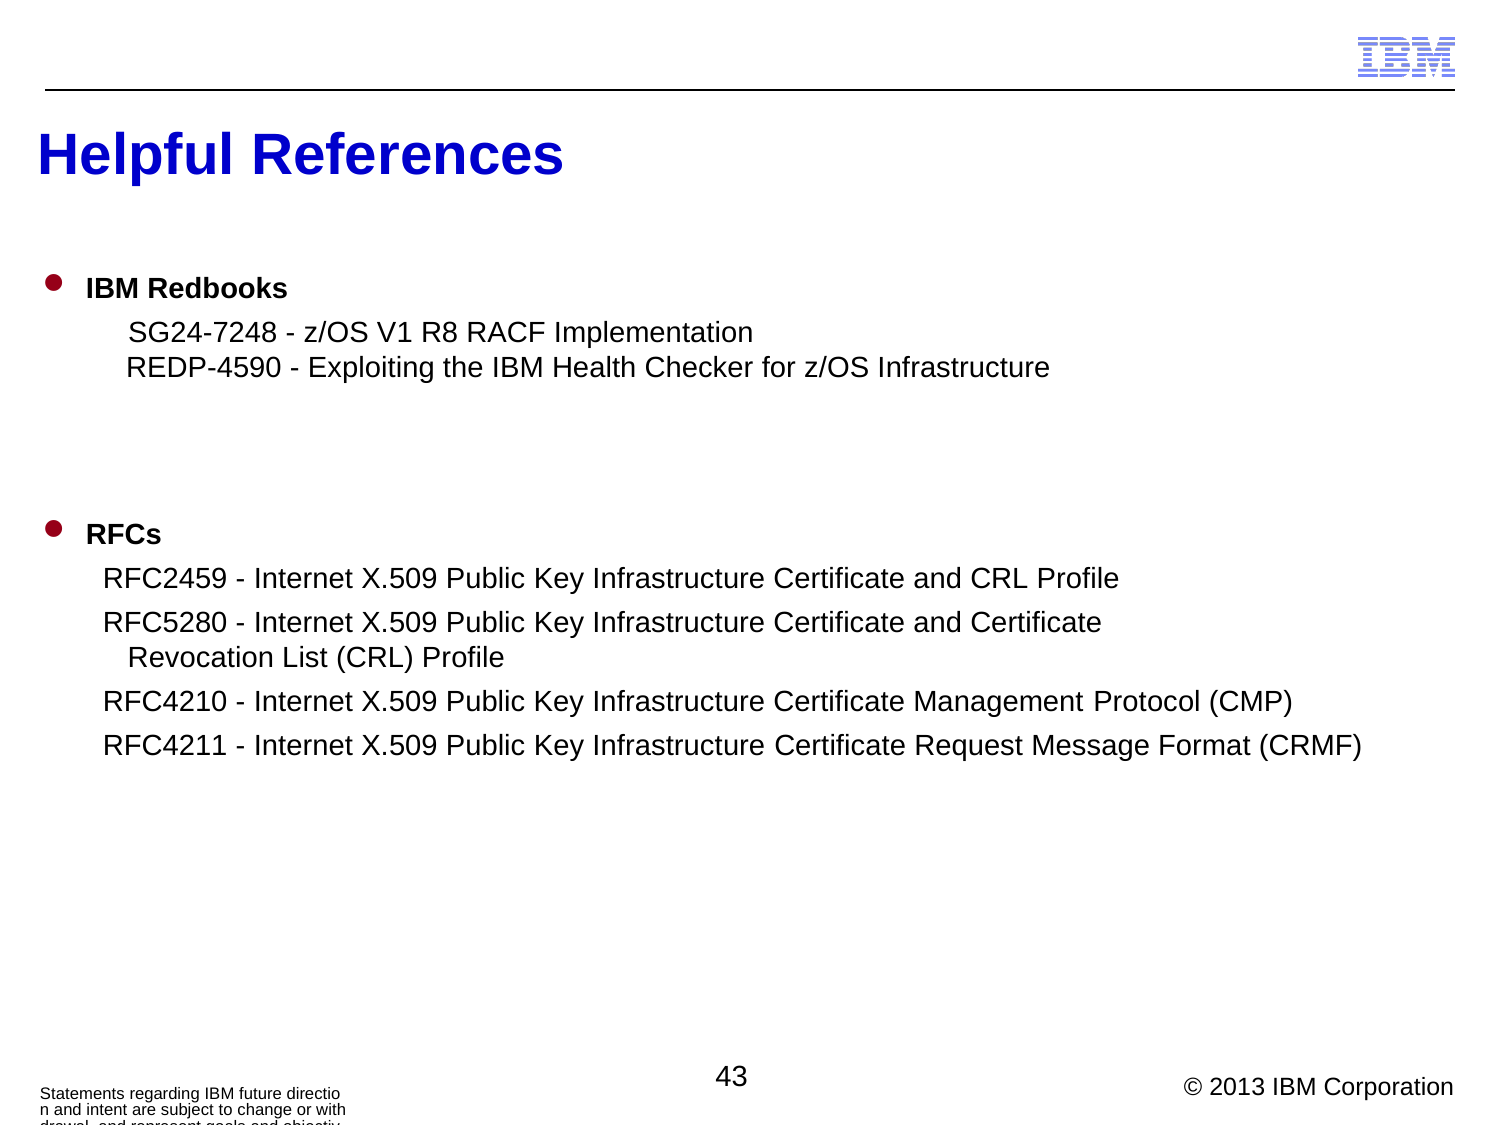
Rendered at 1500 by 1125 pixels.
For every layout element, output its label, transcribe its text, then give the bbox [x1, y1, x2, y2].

text_box Helpful References [37, 124, 1102, 188]
picture [1358, 37, 1455, 77]
text_box IBM Redbooks SG24-7248 - z/OS V1 R8 RACF Implementation REDP-4590 - Exploiting the IBM Health Checker for z/OS Infrastructure RFCs RFC2459 - Internet X.509 Public Key Infrastructure Certificate and CRL Profile RFC5280 - Internet X.509 Public Key Infrastructure Certificate and Certificate Revocation List (CRL) Profile RFC4210 - Internet X.509 Public Key Infrastructure Certificate Management Protocol (CMP) RFC4211 - Internet X.509 Public Key Infrastructure Certificate Request Message Format (CRMF) [42, 224, 1458, 762]
